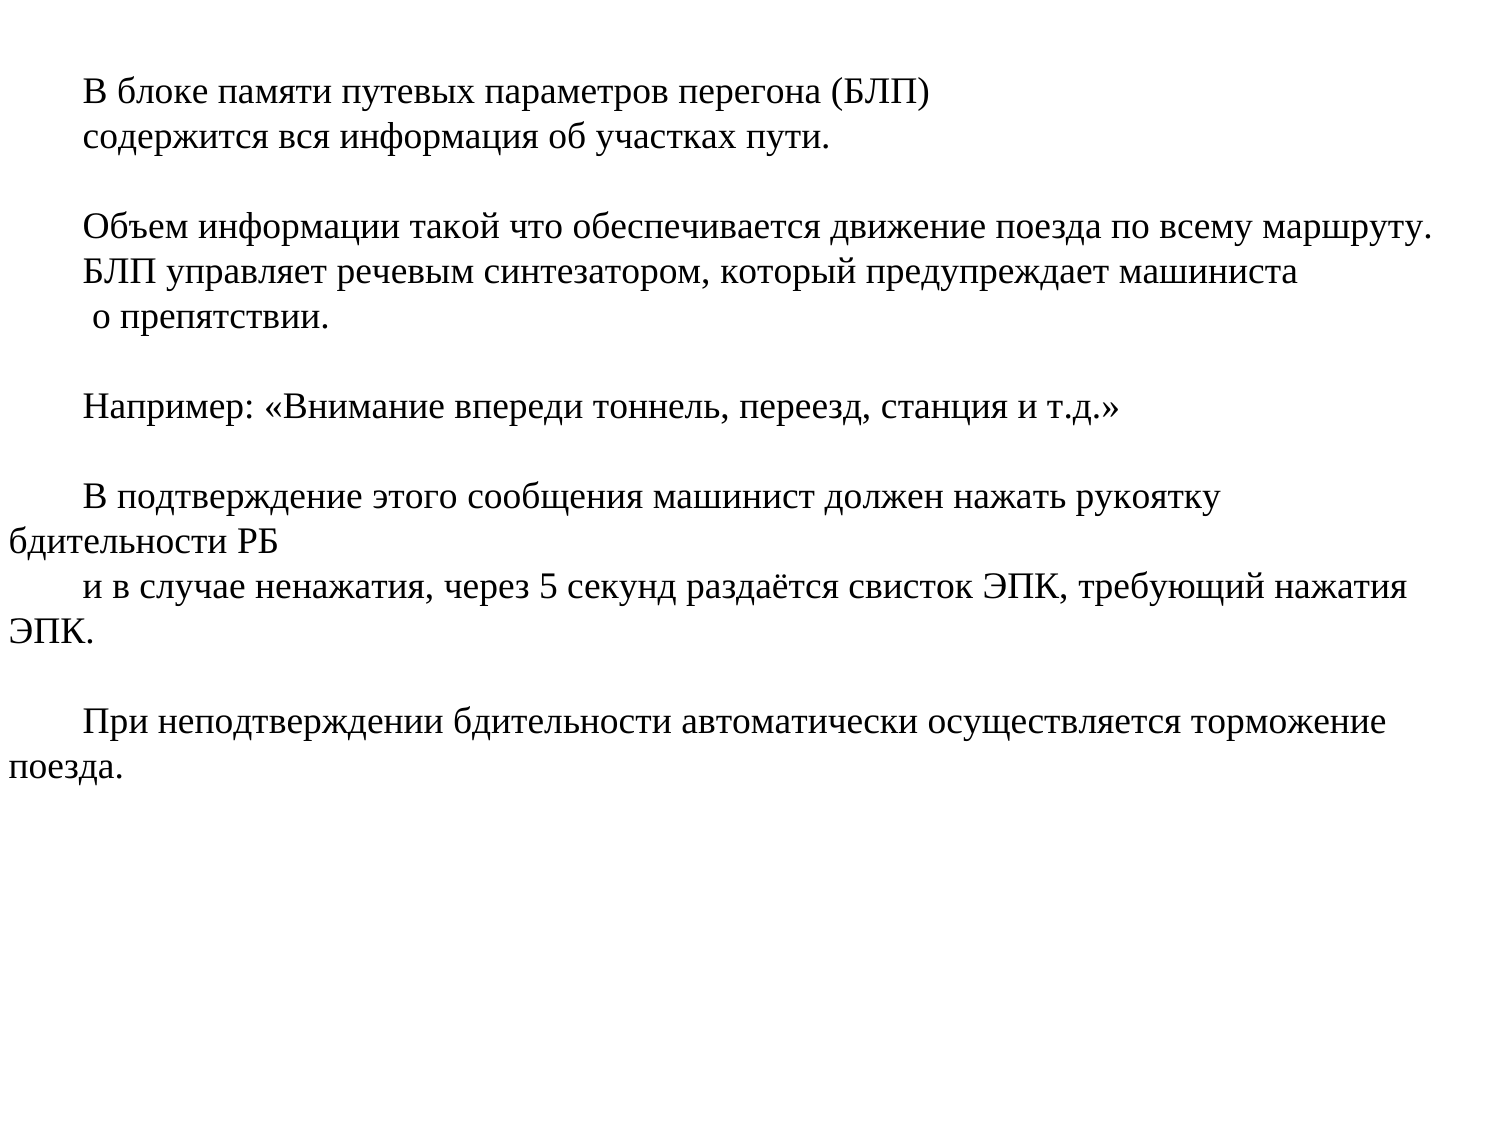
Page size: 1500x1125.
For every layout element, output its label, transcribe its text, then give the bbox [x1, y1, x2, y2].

text_box В блоке памяти путевых параметров перегона (БЛП) содержится вся информация об участках пути. Объем информации такой что обеспечивается движение поезда по всему маршруту. БЛП управляет речевым синтезатором, который предупреждает машиниста о препятствии. Например: «Внимание впереди тоннель, переезд, станция и т.д.» В подтверждение этого сообщения машинист должен нажать рукоятку бдительности РБ и в случае ненажатия, через 5 секунд раздаётся свисток ЭПК, требующий нажатия ЭПК. При неподтверждении бдительности автоматически осуществляется торможение поезда. [0, 125, 1456, 727]
